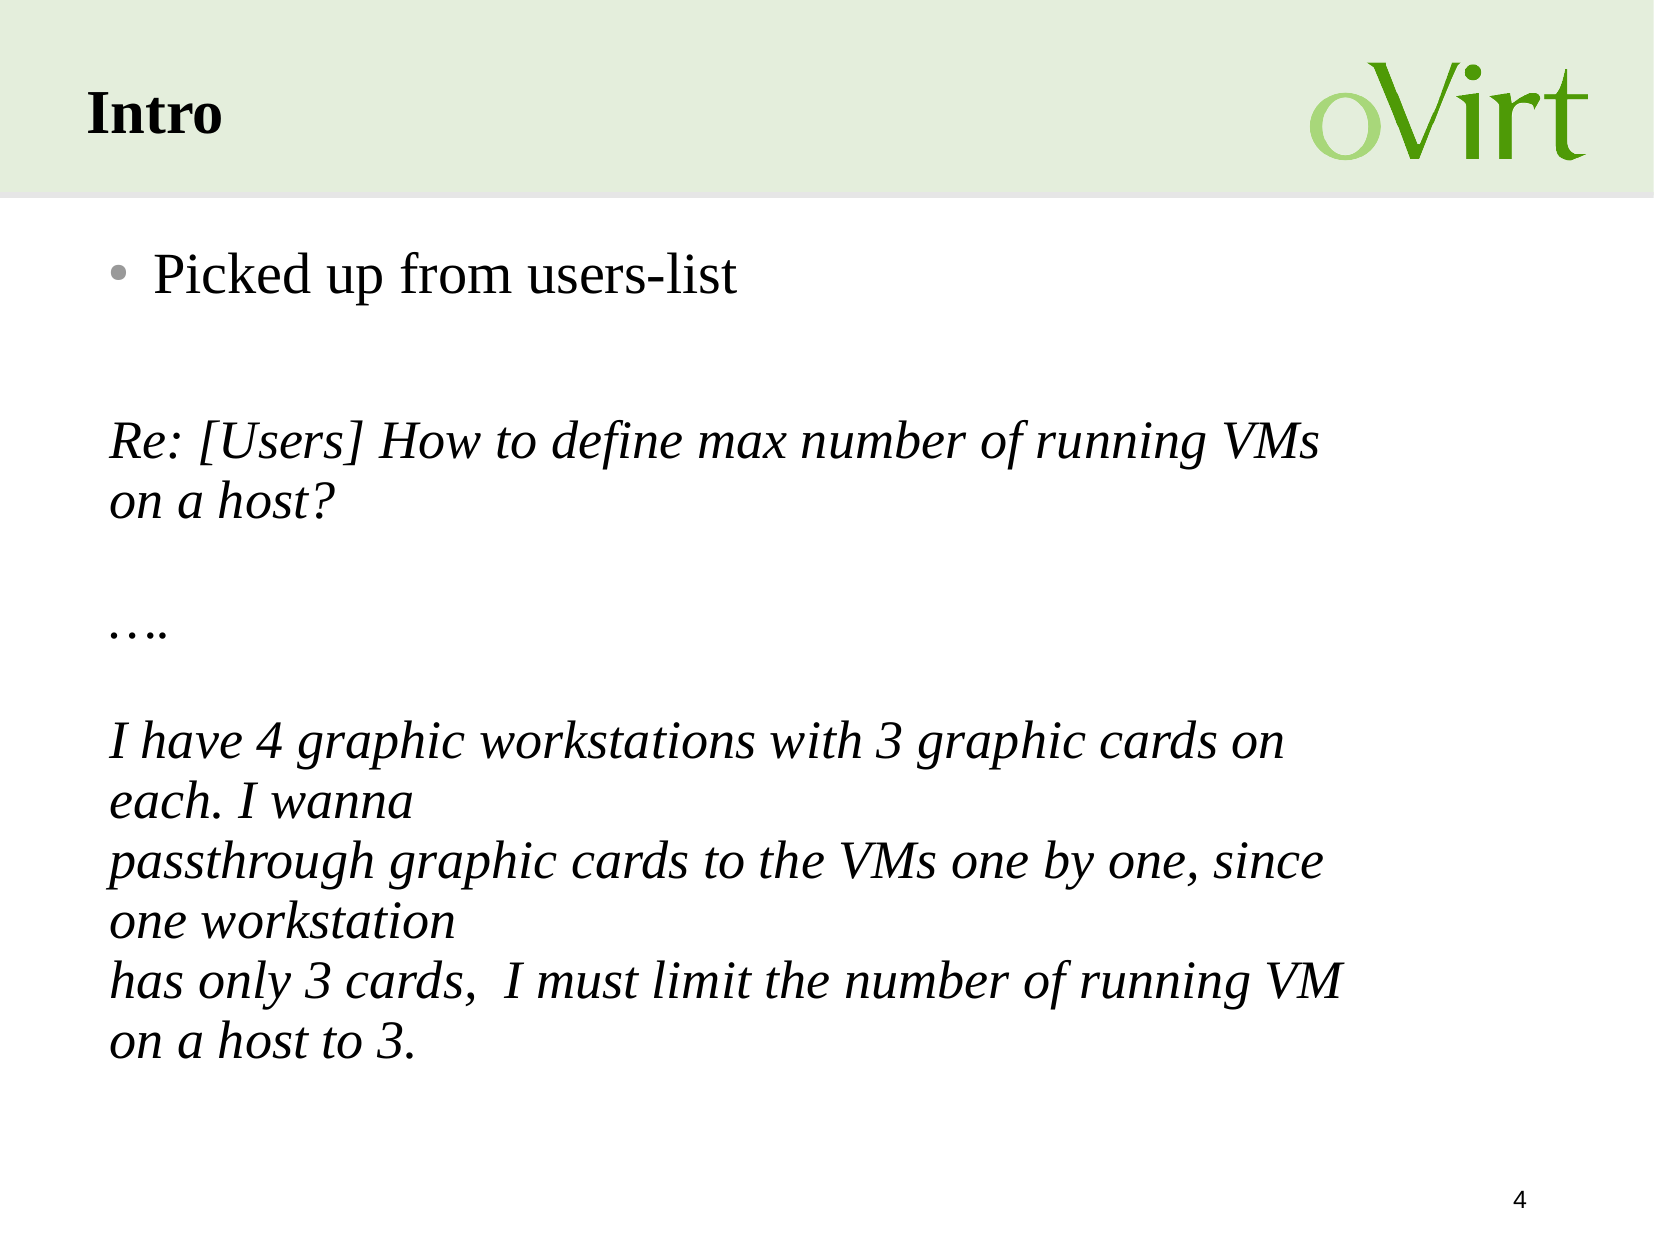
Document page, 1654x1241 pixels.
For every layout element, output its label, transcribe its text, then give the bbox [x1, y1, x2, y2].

picture [1307, 36, 1613, 180]
list Picked up from users-list [93, 241, 1582, 932]
title Intro [86, 36, 1307, 188]
text_box Re: [Users] How to define max number of running VMs on a host? …. I have 4 graphic workstations with 3 graphic cards on each. I wanna passthrough graphic cards to the VMs one by one, since one workstation has only 3 cards, I must limit the number of running VM on a host to 3. [108, 409, 1348, 1241]
